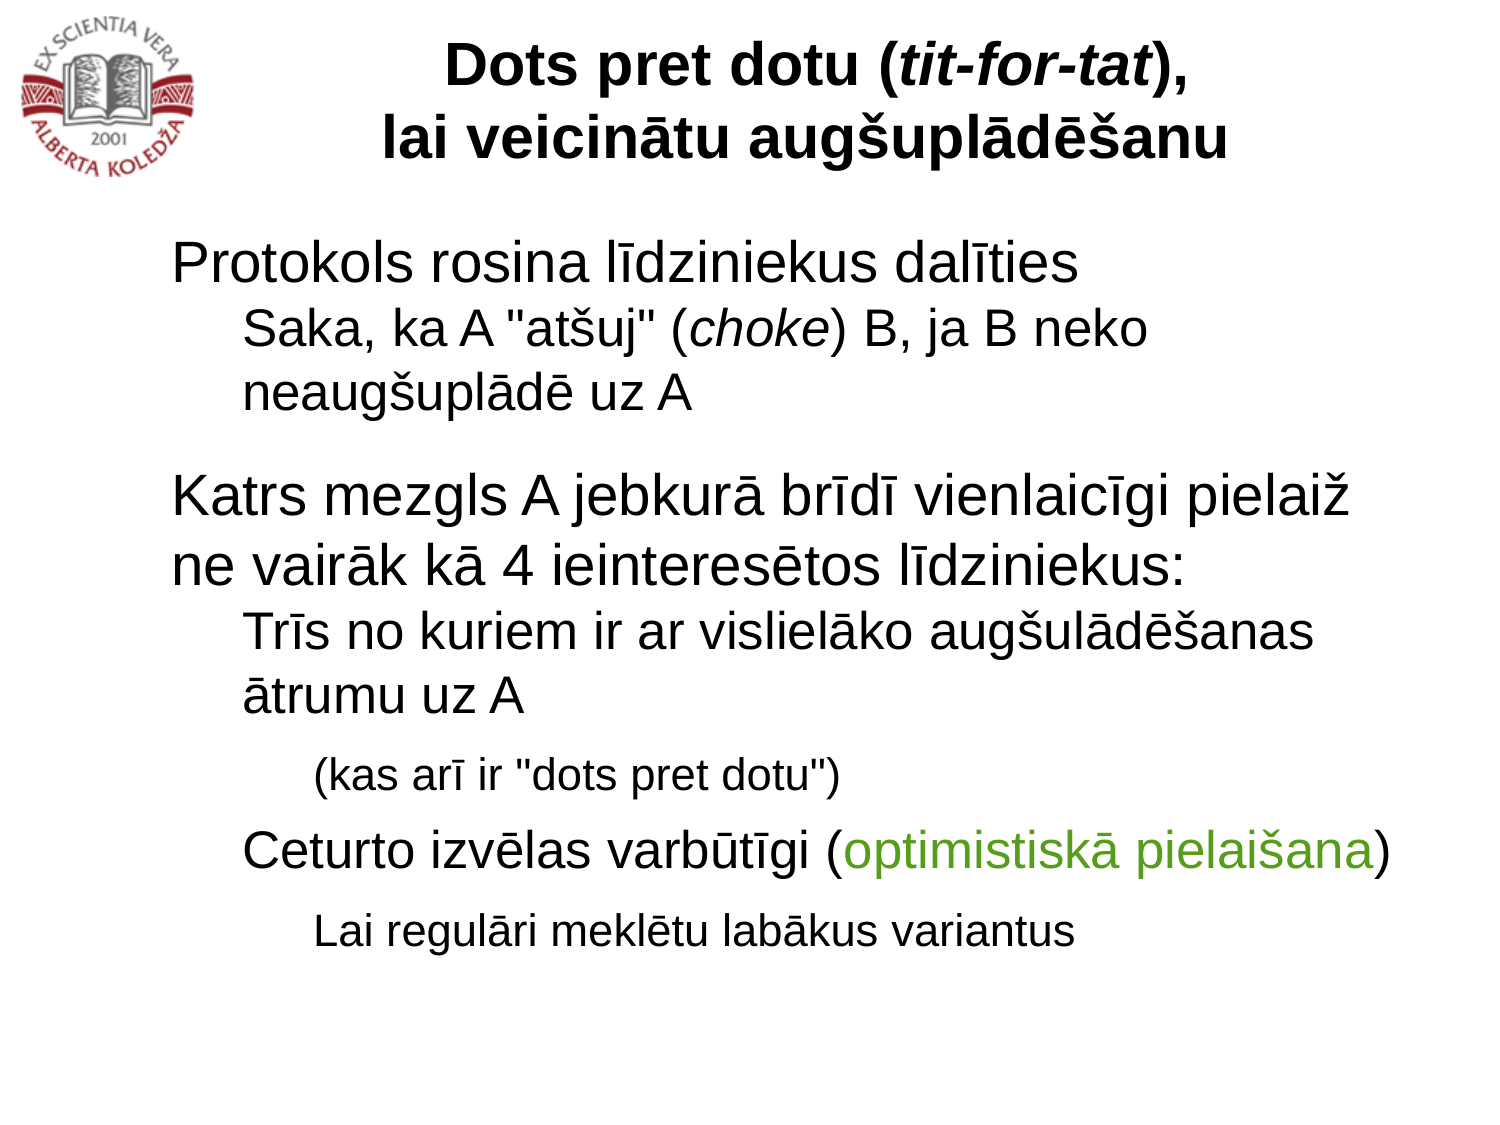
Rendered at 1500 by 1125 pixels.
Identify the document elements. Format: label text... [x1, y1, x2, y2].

list Protokols rosina līdziniekus dalīties Saka, ka A "atšuj" (choke) B, ja B neko neaugšuplādē uz A Katrs mezgls A jebkurā brīdī vienlaicīgi pielaiž ne vairāk kā 4 ieinteresētos līdziniekus: Trīs no kuriem ir ar vislielāko augšulādēšanas ātrumu uz A (kas arī ir "dots pret dotu") Ceturto izvēlas varbūtīgi (optimistiskā pielaišana) Lai regulāri meklētu labākus variantus [85, 216, 1436, 1035]
title Dots pret dotu (tit-for-tat), lai veicinātu augšuplādēšanu [187, 16, 1425, 179]
picture [21, 16, 187, 177]
